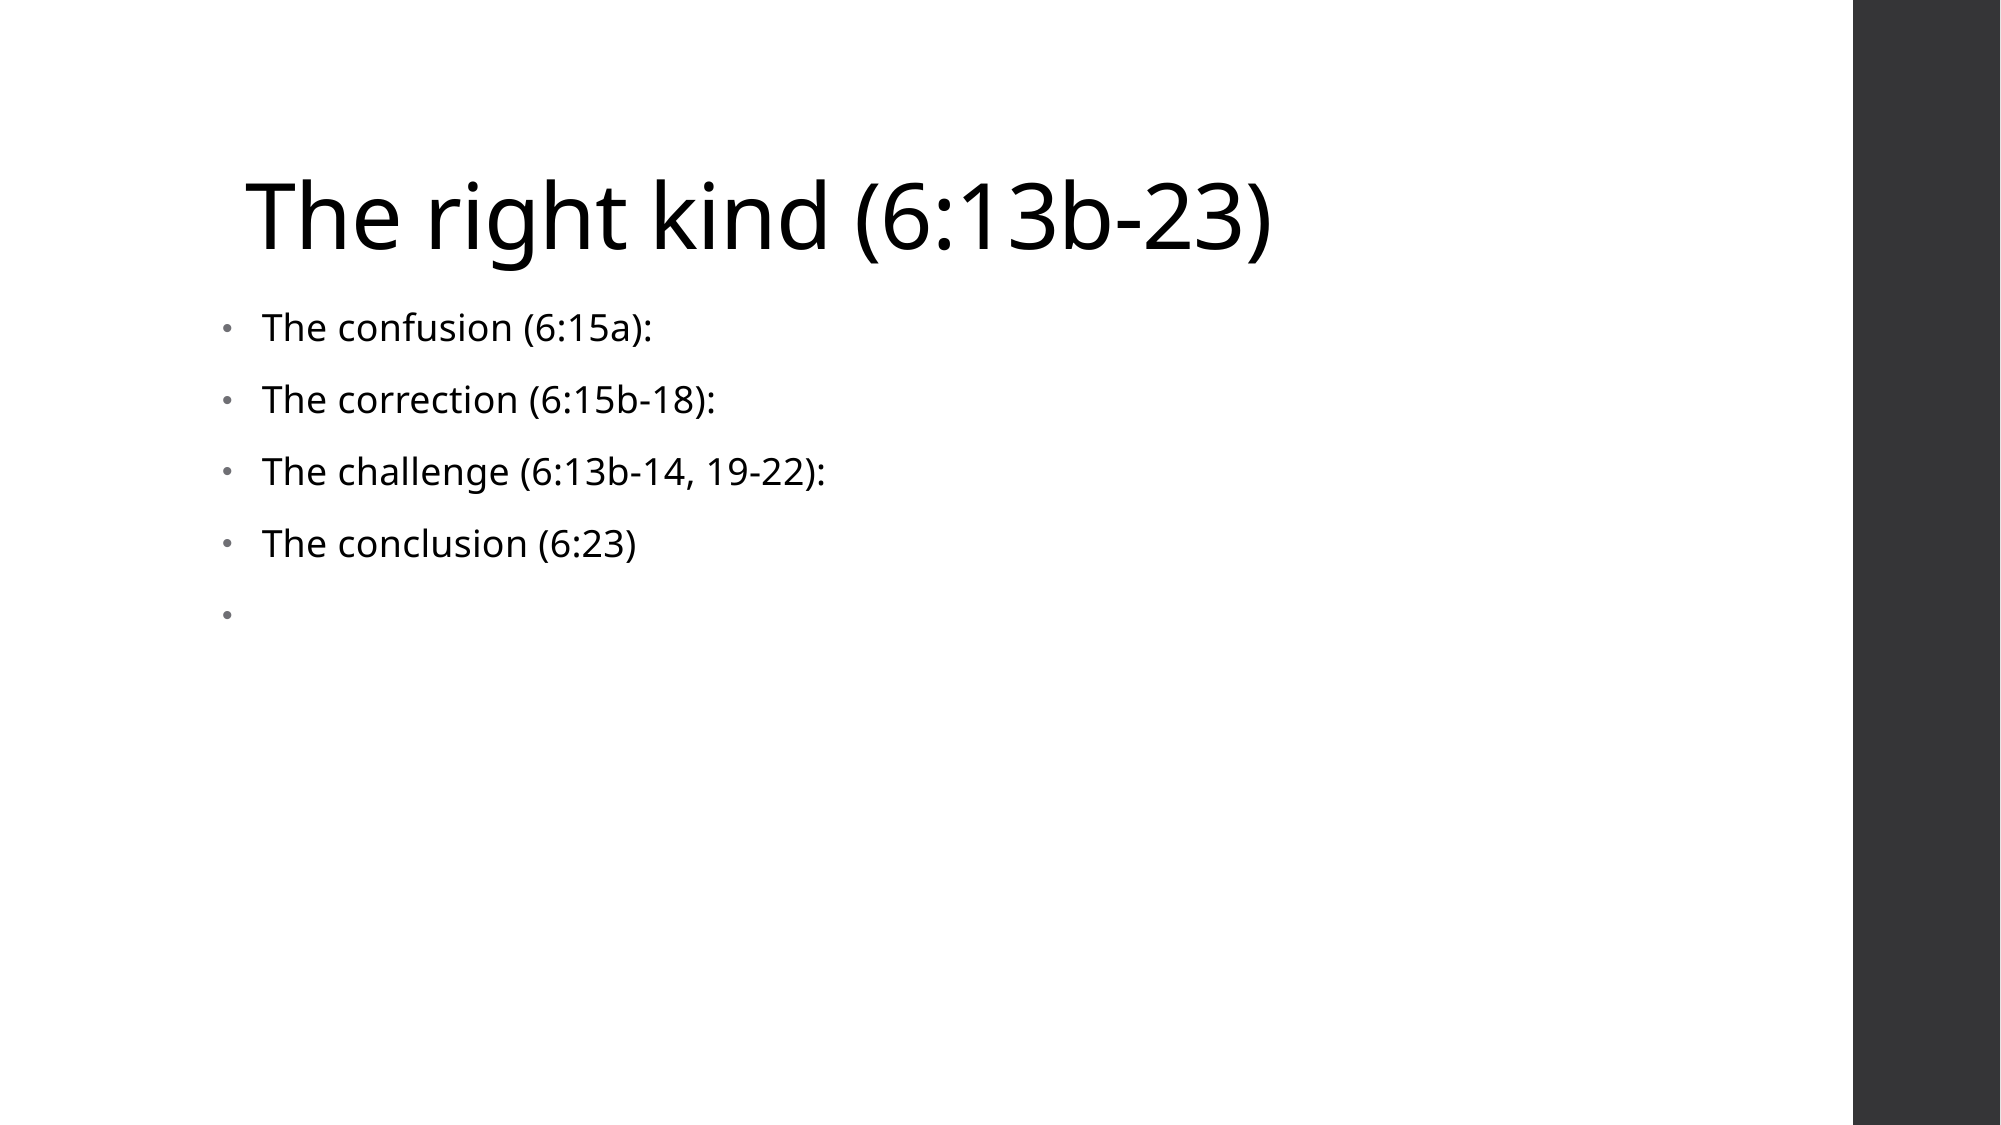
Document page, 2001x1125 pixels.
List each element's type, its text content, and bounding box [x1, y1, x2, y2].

list The confusion (6:15a): The correction (6:15b-18): The challenge (6:13b-14, 19-22): The conclusion (6:23) [206, 299, 1617, 1014]
title The right kind (6:13b-23) [206, 60, 1797, 278]
